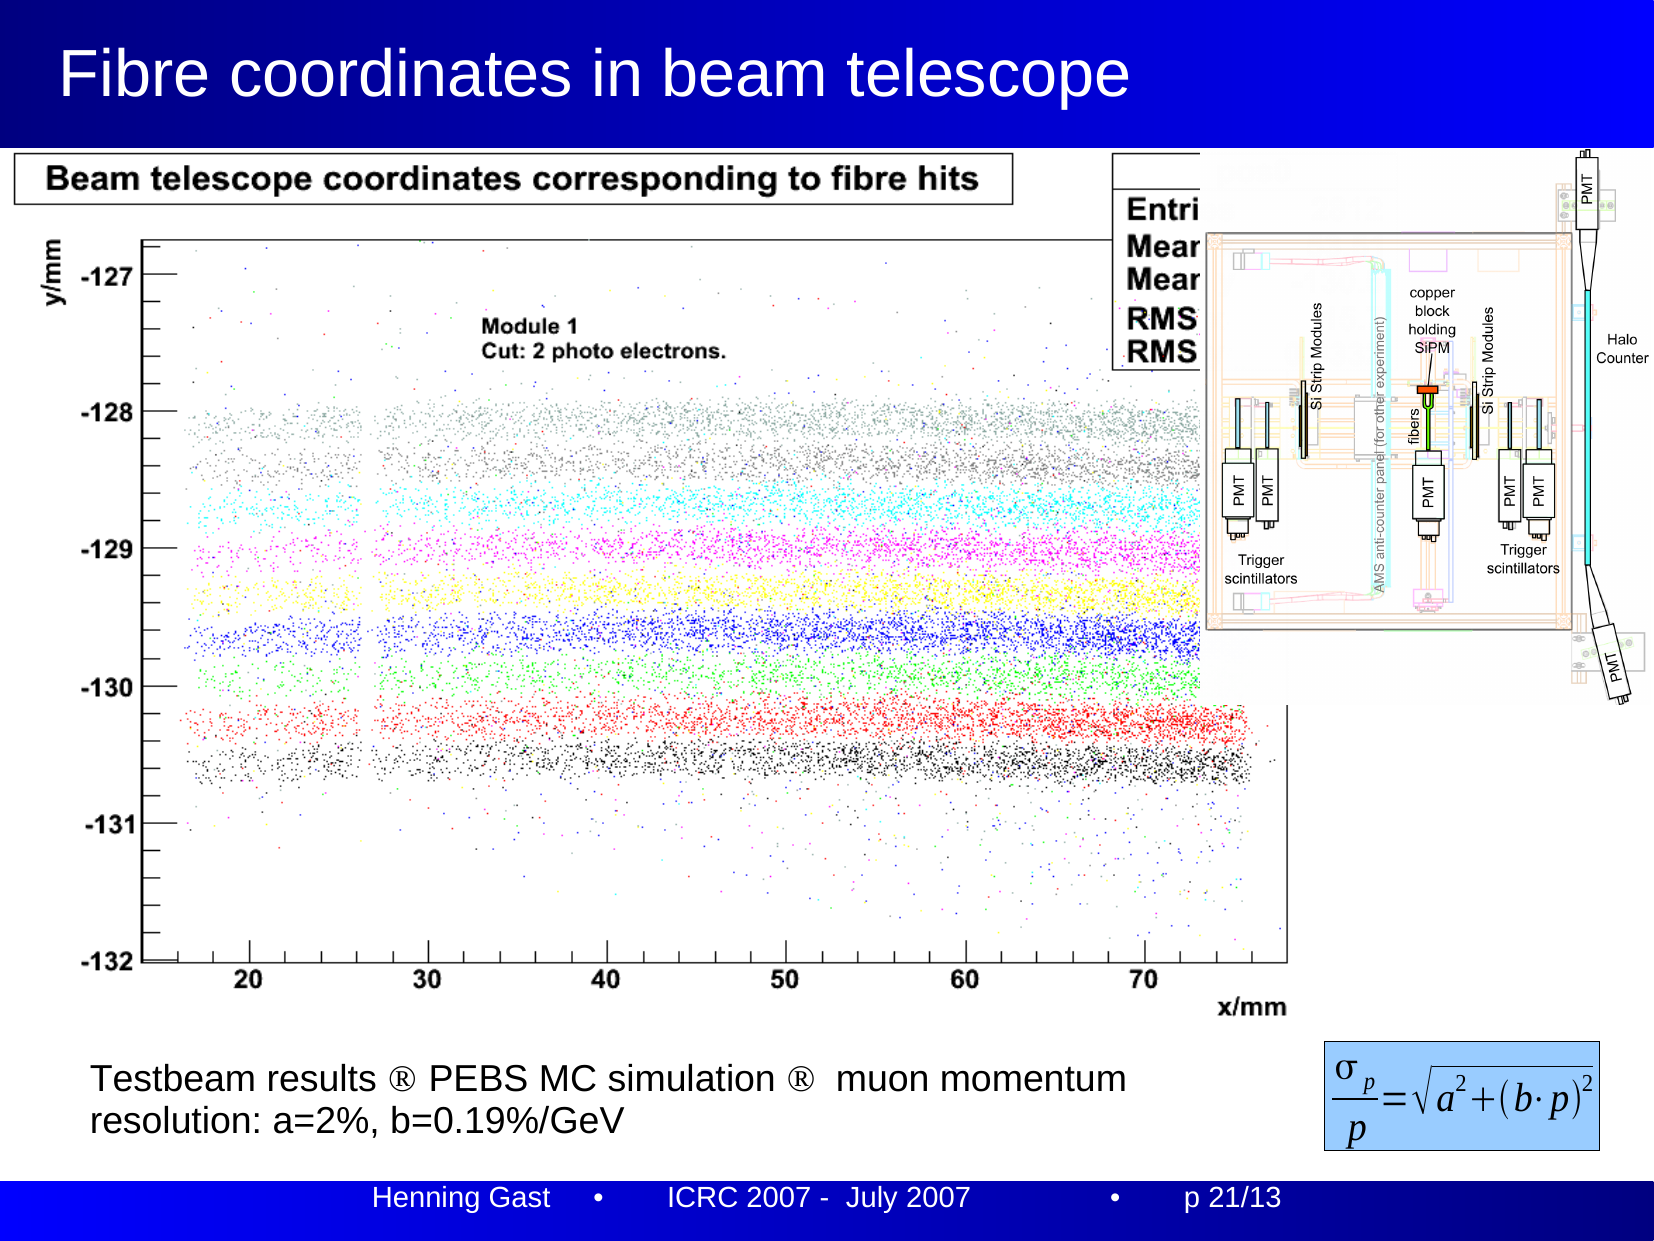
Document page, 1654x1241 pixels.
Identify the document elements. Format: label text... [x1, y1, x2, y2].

text_box Testbeam results ® PEBS MC simulation ® muon momentum resolution: a=2%, b=0.19%/GeV [75, 1050, 1238, 1161]
picture [0, 149, 1651, 1054]
title Fibre coordinates in beam telescope [0, 0, 1654, 148]
chart [1324, 1041, 1600, 1151]
